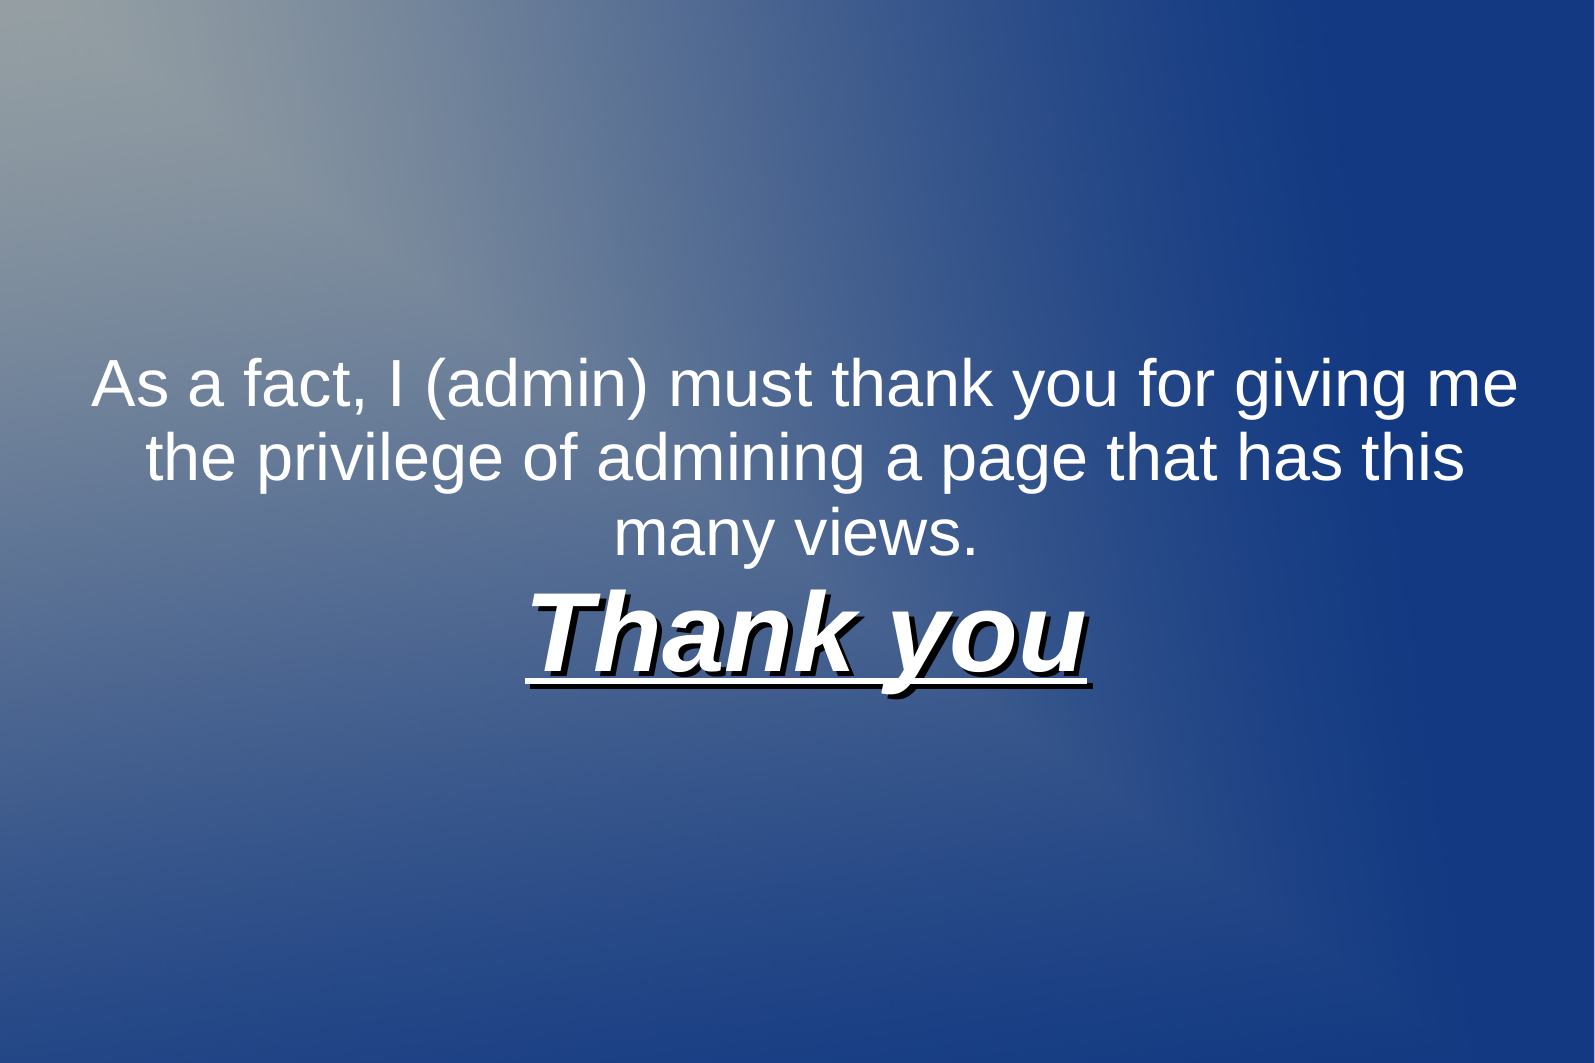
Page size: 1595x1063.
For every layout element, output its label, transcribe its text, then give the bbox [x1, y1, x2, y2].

subtitle As a fact, I (admin) must thank you for giving me the privilege of admining a page that has this many views. Thank you [88, 66, 1524, 975]
picture [0, 0, 1595, 1063]
